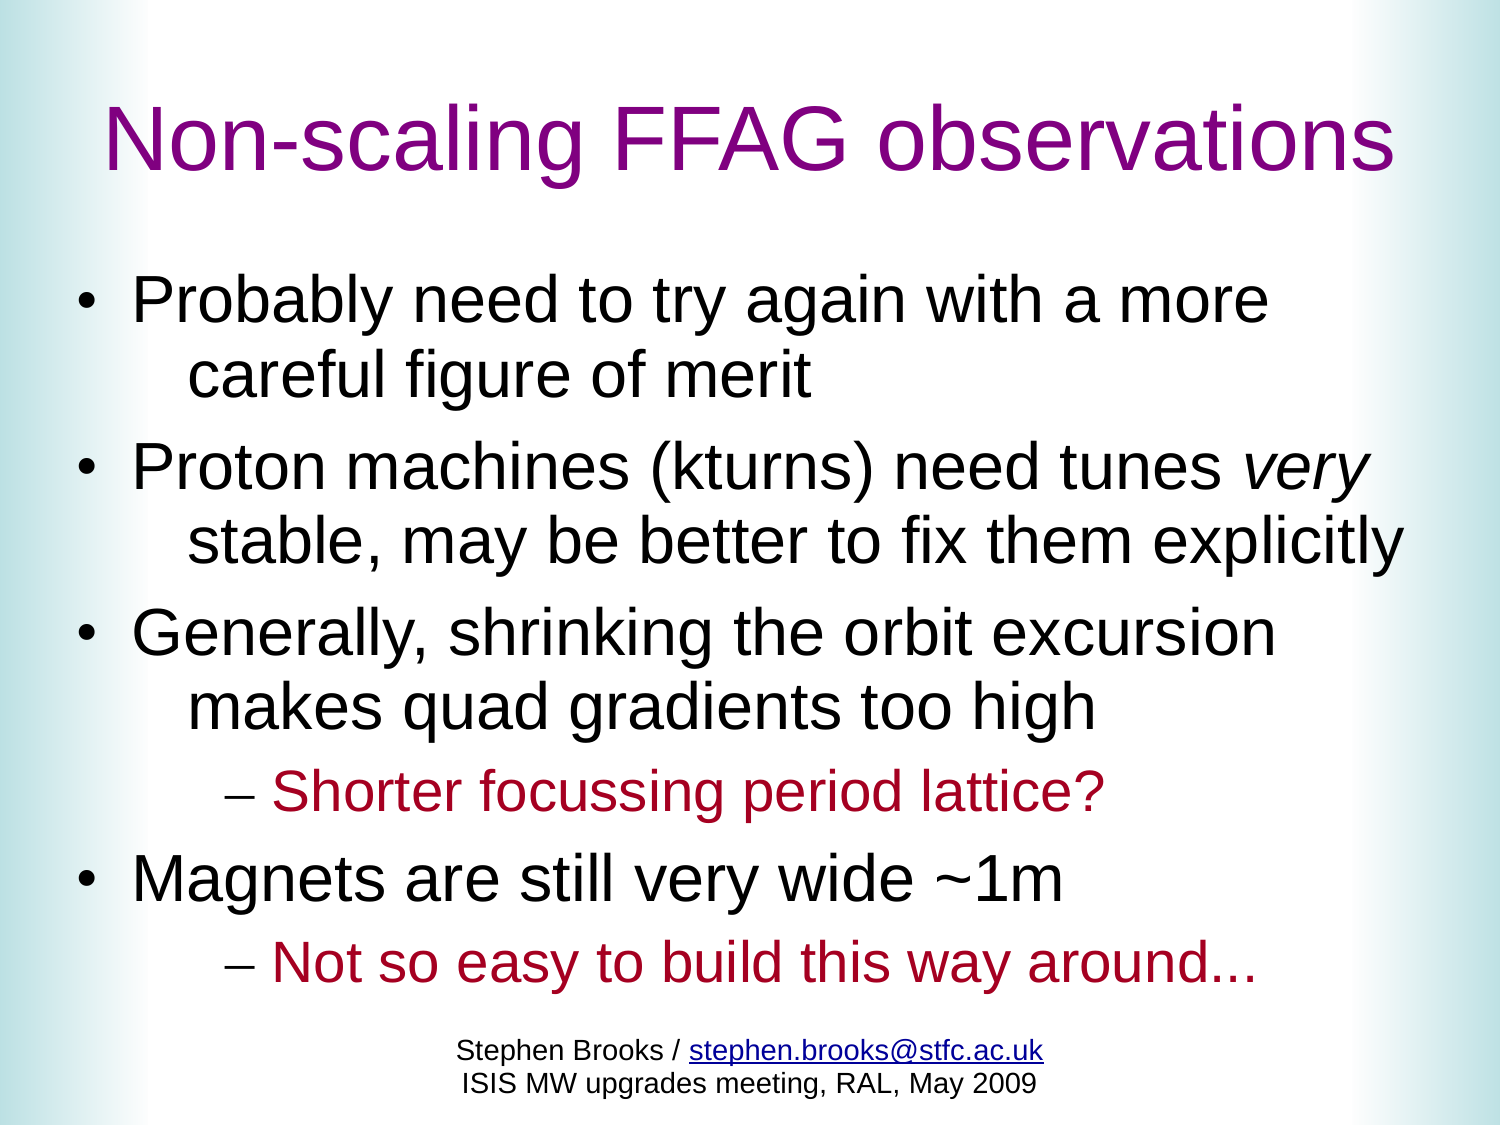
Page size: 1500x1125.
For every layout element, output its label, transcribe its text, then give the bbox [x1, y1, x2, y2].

title Non-scaling FFAG observations [75, 45, 1425, 233]
list Probably need to try again with a more careful figure of merit Proton machines (kturns) need tunes very stable, may be better to fix them explicitly Generally, shrinking the orbit excursion makes quad gradients too high Shorter focussing period lattice? Magnets are still very wide ~1m Not so easy to build this way around... [75, 262, 1425, 995]
